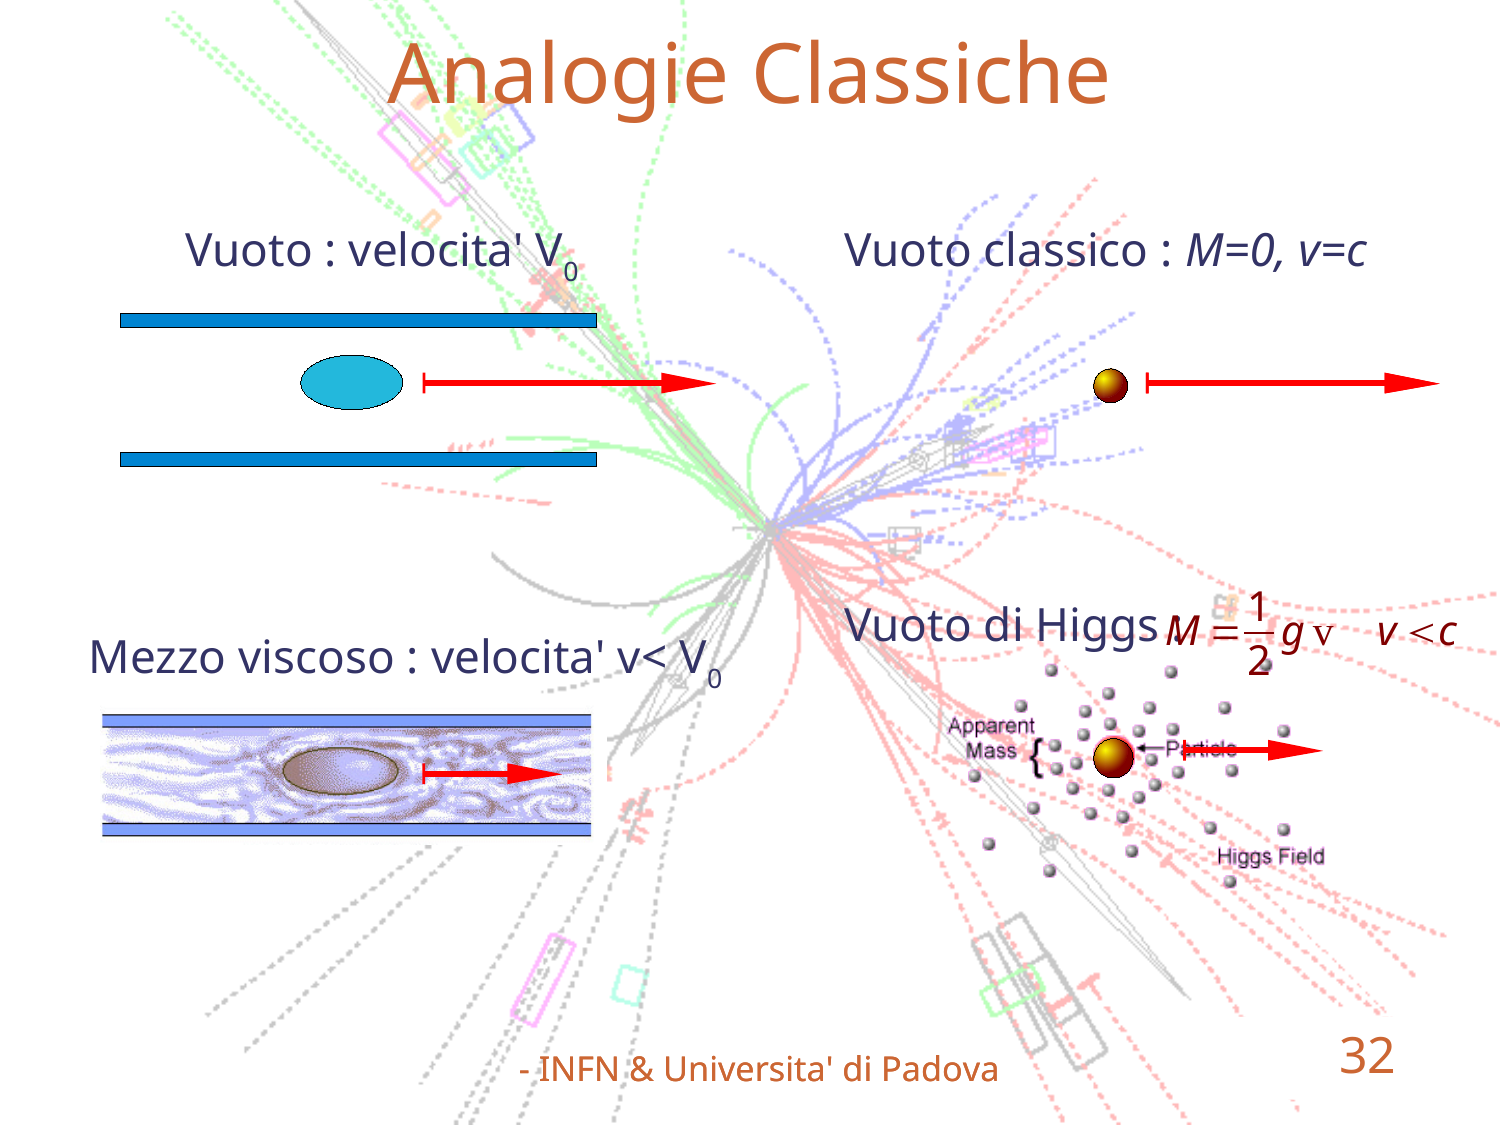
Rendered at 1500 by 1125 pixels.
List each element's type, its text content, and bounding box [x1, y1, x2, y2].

text_box Mezzo viscoso : velocita' v< V0 [73, 620, 706, 702]
text_box [120, 313, 597, 328]
text_box [1093, 368, 1128, 403]
text_box Vuoto di Higgs : [829, 588, 1158, 666]
picture [0, 0, 1500, 1125]
text_box Vuoto : velocita' V0 [170, 212, 575, 294]
title Analogie Classiche [37, 7, 1463, 137]
text_box [1093, 738, 1134, 778]
text_box Vuoto classico : M=0, v=c [829, 212, 1384, 291]
chart [1158, 581, 1464, 686]
text_box [300, 355, 403, 410]
text_box [120, 452, 597, 467]
